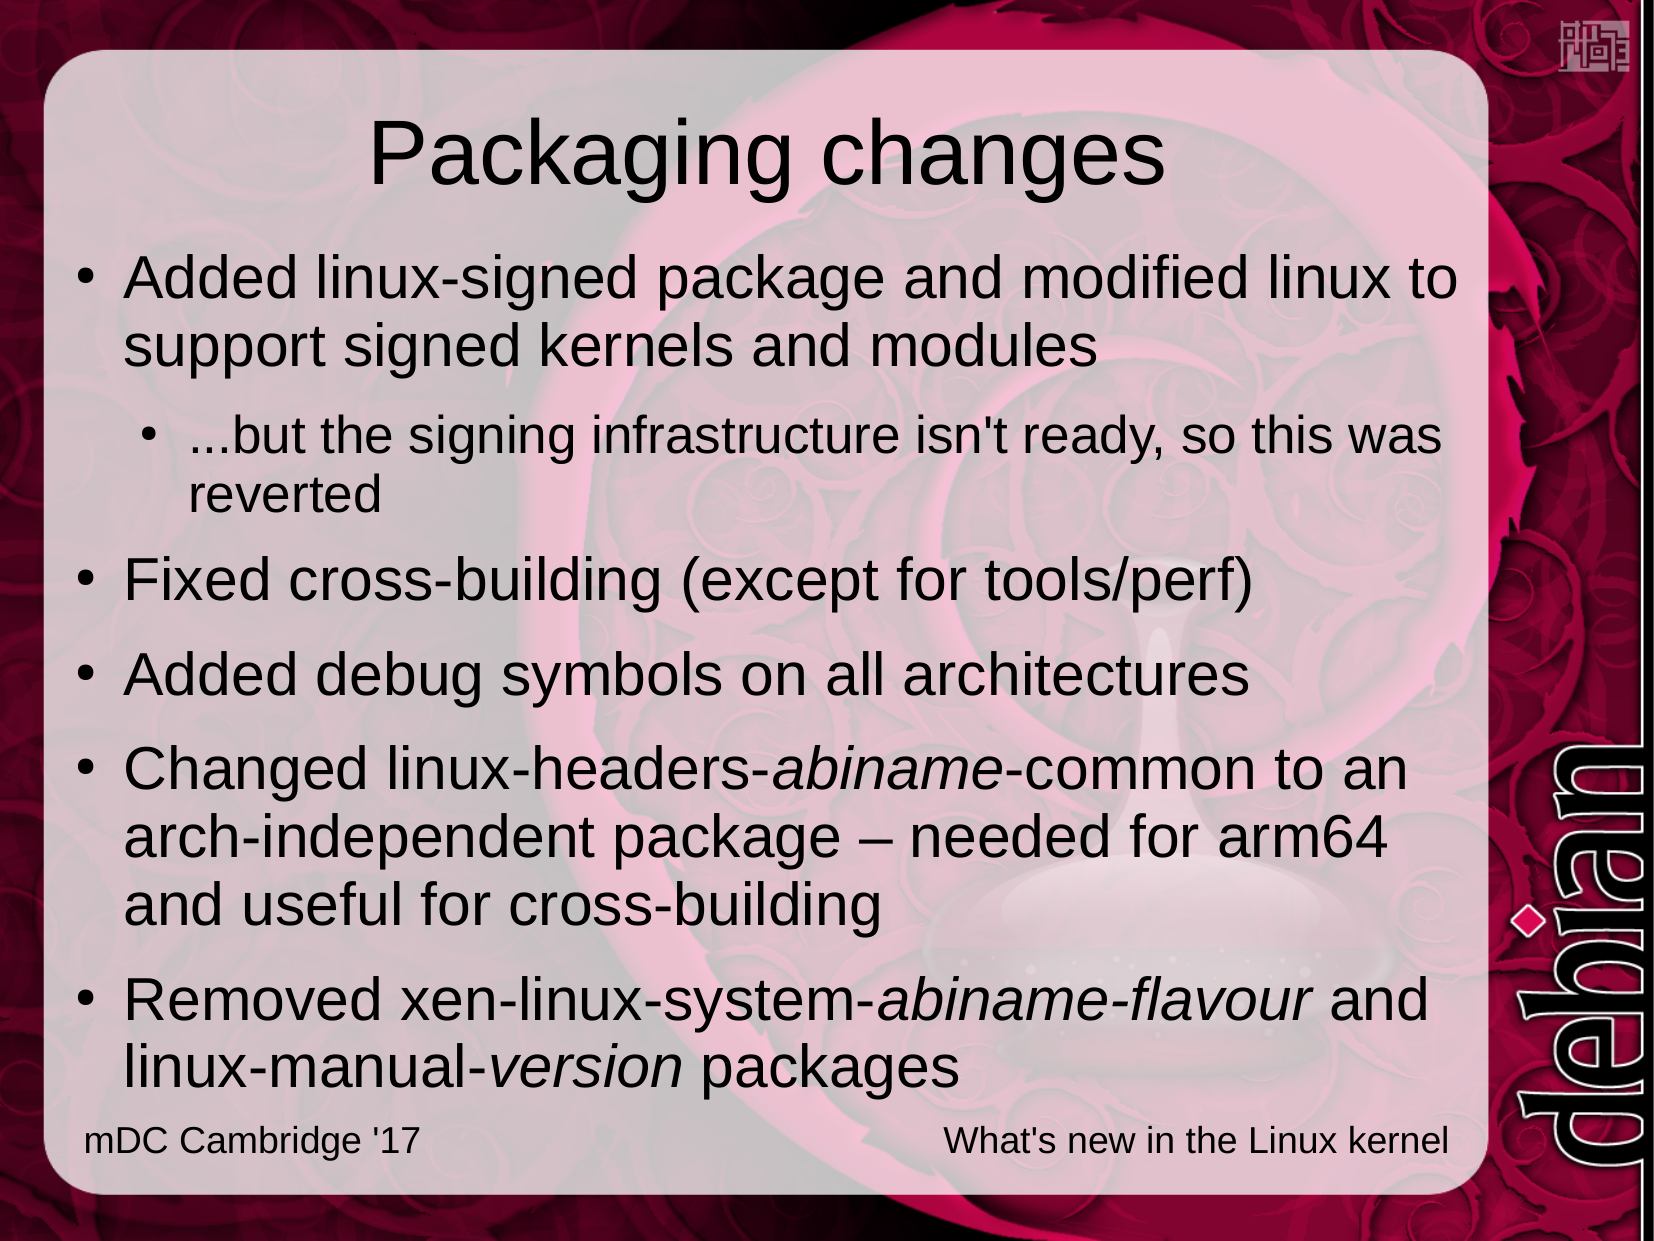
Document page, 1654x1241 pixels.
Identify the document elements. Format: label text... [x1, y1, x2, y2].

title Packaging changes [59, 49, 1477, 243]
list Added linux-signed package and modified linux to support signed kernels and modules ...but the signing infrastructure isn't ready, so this was reverted Fixed cross-building (except for tools/perf) Added debug symbols on all architectures Changed linux-headers-abiname-common to an arch-independent package – needed for arm64 and useful for cross-building Removed xen-linux-system-abiname-flavour and linux-manual-version packages [59, 243, 1477, 1109]
picture [0, 0, 1654, 1241]
